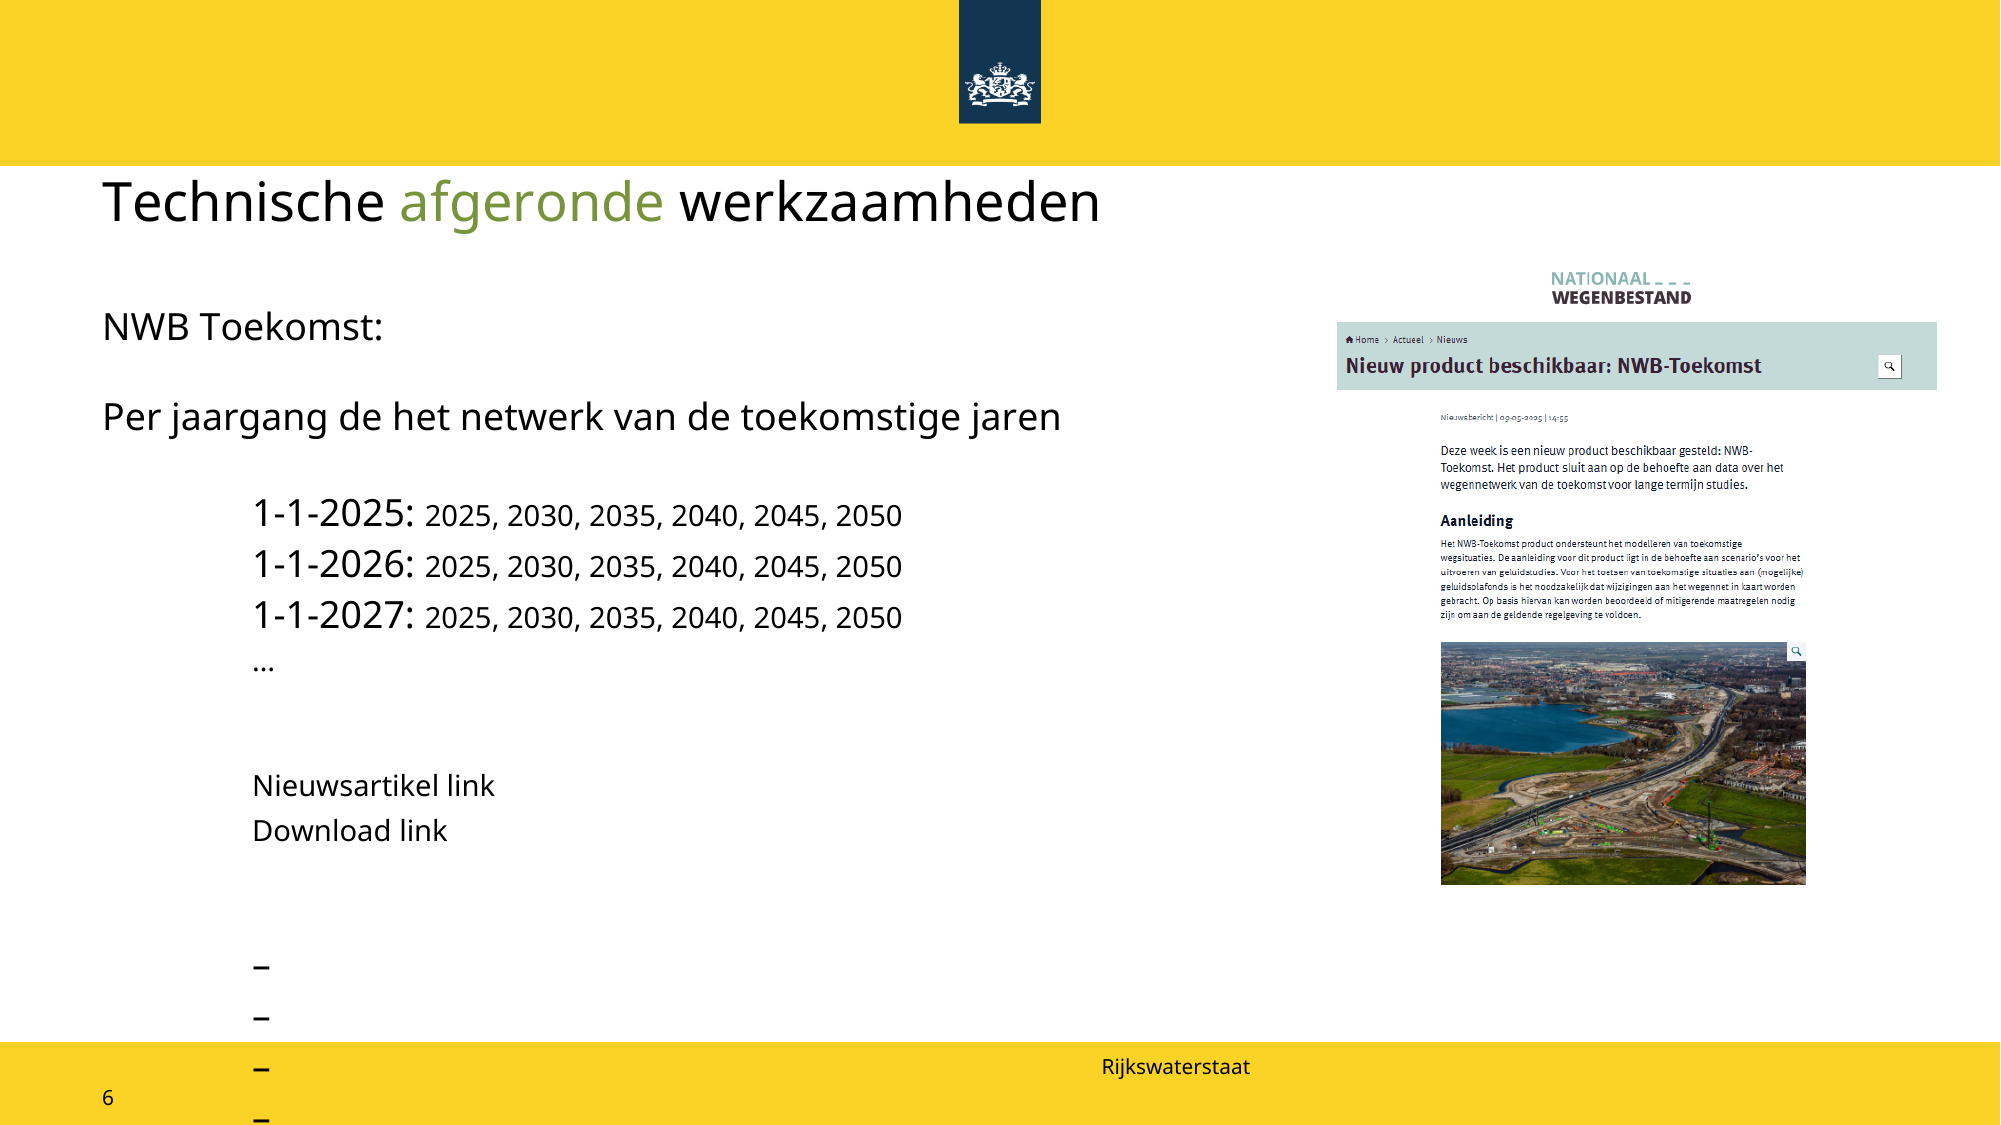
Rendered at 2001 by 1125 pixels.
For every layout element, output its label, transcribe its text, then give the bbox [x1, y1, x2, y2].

list NWB Toekomst: Per jaargang de het netwerk van de toekomstige jaren 1-1-2025: 2025, 2030, 2035, 2040, 2045, 2050 1-1-2026: 2025, 2030, 2035, 2040, 2045, 2050 1-1-2027: 2025, 2030, 2035, 2040, 2045, 2050 … Nieuwsartikel link Download link [102, 302, 1940, 1019]
title Technische afgeronde werkzaamheden [102, 162, 1940, 244]
text_box 6 [102, 1084, 519, 1105]
picture [1337, 267, 1937, 895]
